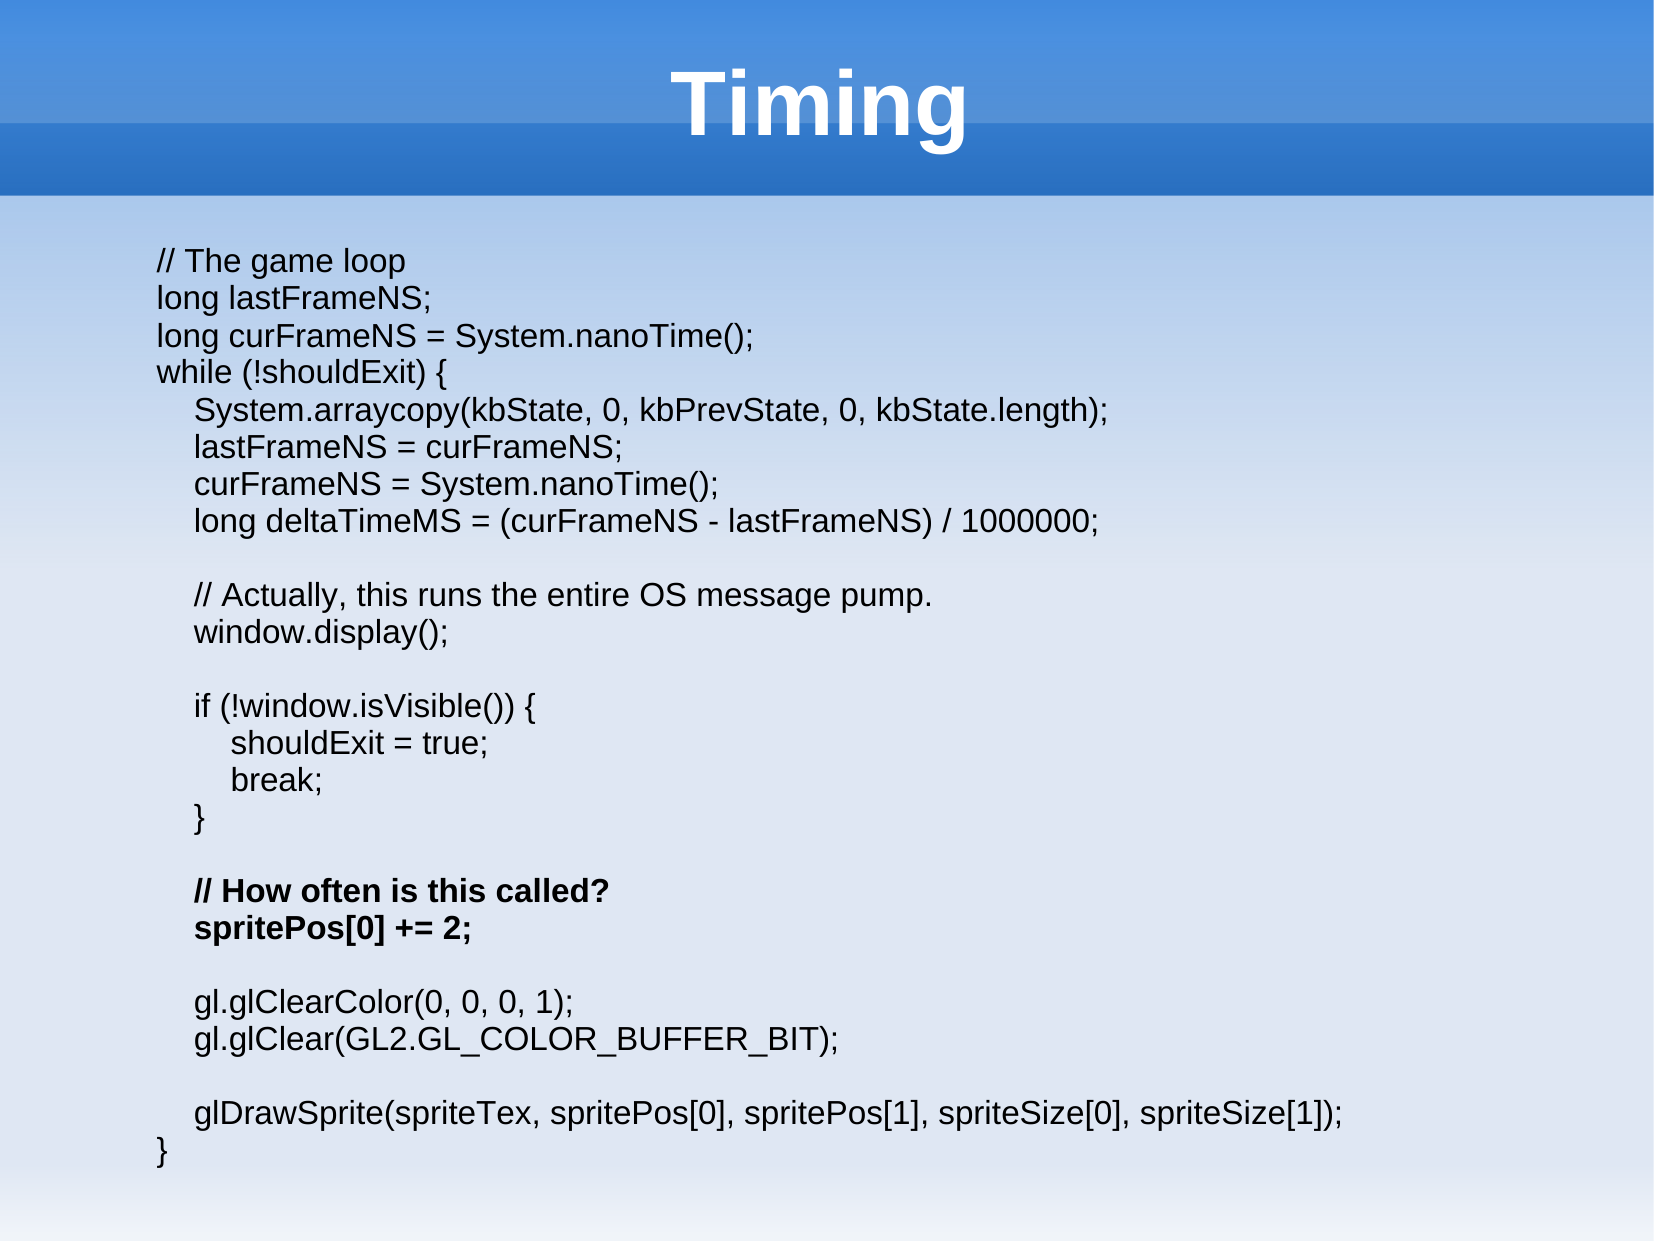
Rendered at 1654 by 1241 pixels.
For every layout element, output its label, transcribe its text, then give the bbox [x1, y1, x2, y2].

picture [0, 0, 1654, 1241]
list // The game loop long lastFrameNS; long curFrameNS = System.nanoTime(); while (!shouldExit) { System.arraycopy(kbState, 0, kbPrevState, 0, kbState.length); lastFrameNS = curFrameNS; curFrameNS = System.nanoTime(); long deltaTimeMS = (curFrameNS - lastFrameNS) / 1000000; // Actually, this runs the entire OS message pump. window.display(); if (!window.isVisible()) { shouldExit = true; break; } // How often is this called? spritePos[0] += 2; gl.glClearColor(0, 0, 0, 1); gl.glClear(GL2.GL_COLOR_BUFFER_BIT); glDrawSprite(spriteTex, spritePos[0], spritePos[1], spriteSize[0], spriteSize[1]); } [82, 242, 1571, 1206]
title Timing [76, 0, 1565, 208]
